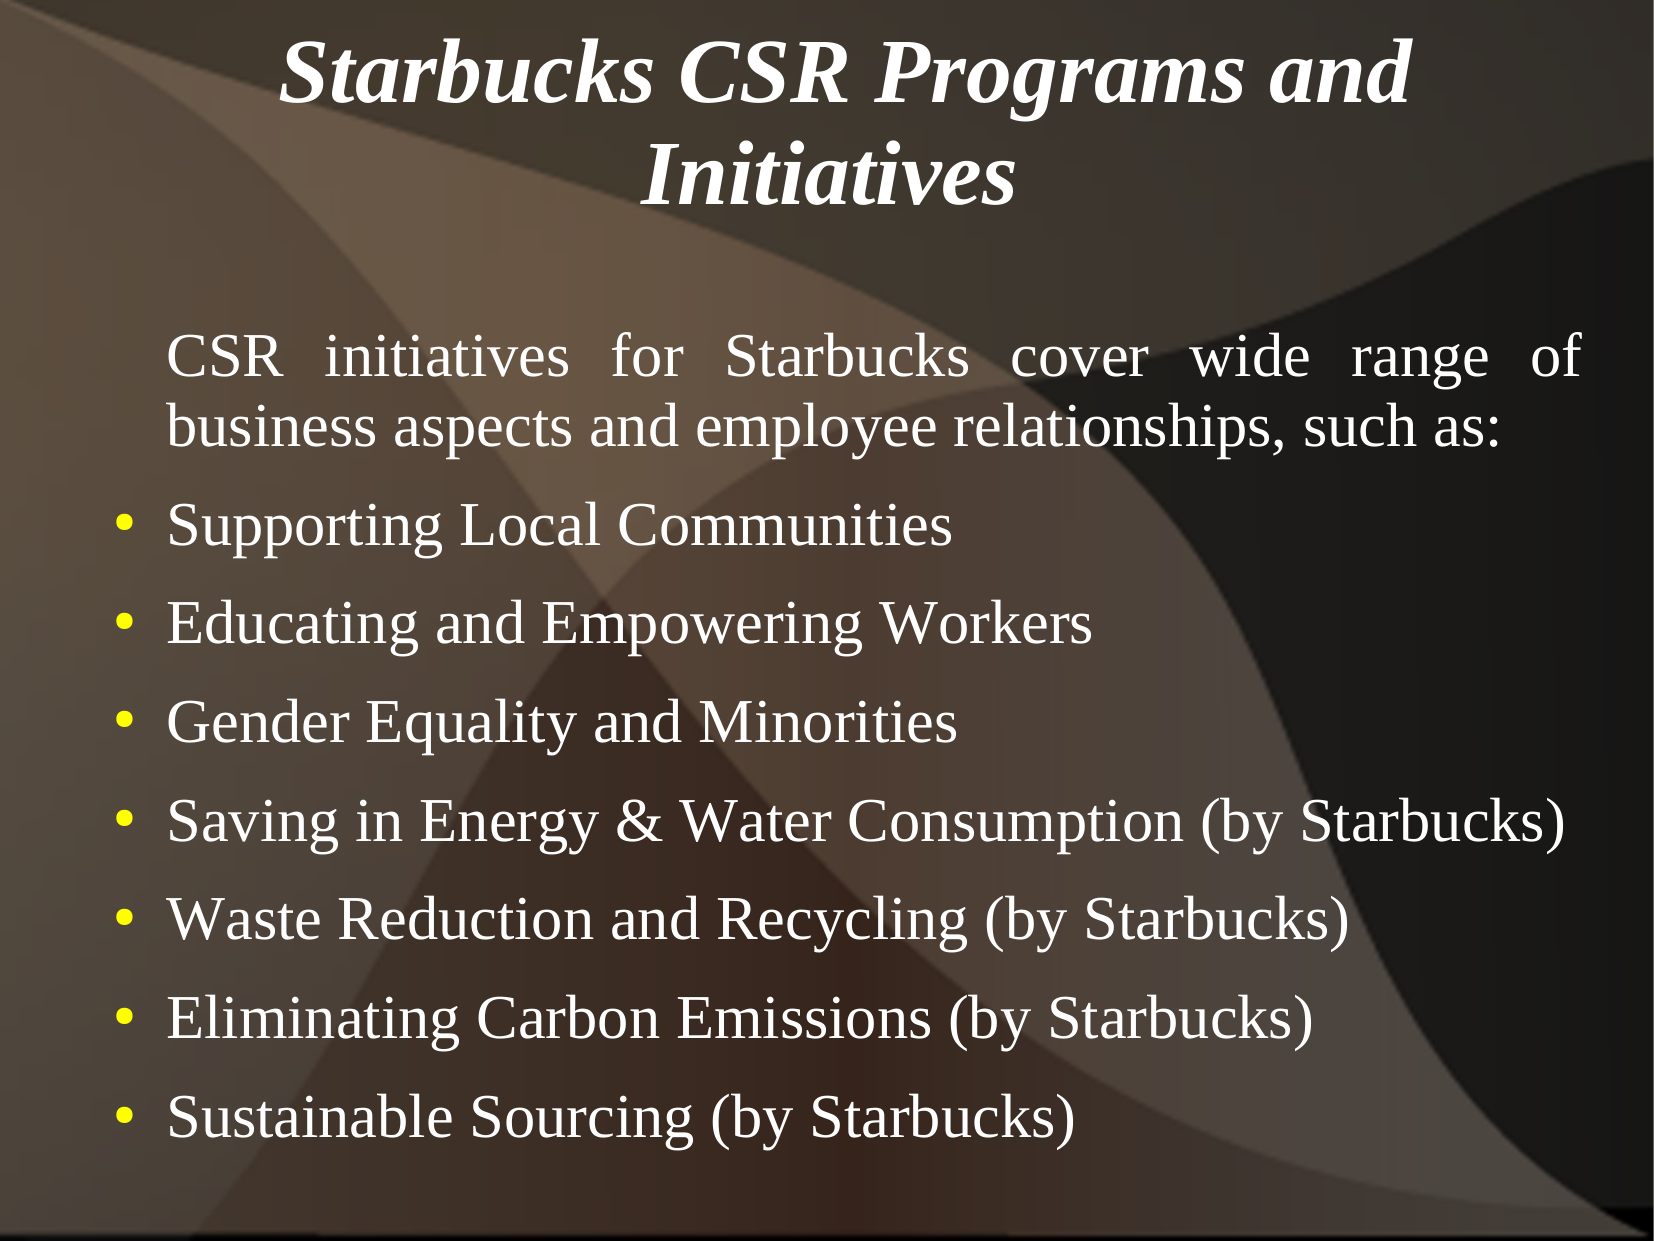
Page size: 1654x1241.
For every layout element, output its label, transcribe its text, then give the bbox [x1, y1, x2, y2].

picture [0, 0, 1654, 1241]
list CSR initiatives for Starbucks cover wide range of business aspects and employee relationships, such as: Supporting Local Communities Educating and Empowering Workers Gender Equality and Minorities Saving in Energy & Water Consumption (by Starbucks) Waste Reduction and Recycling (by Starbucks) Eliminating Carbon Emissions (by Starbucks) Sustainable Sourcing (by Starbucks) [95, 222, 1584, 1159]
title Starbucks CSR Programs and Initiatives [86, 18, 1575, 226]
